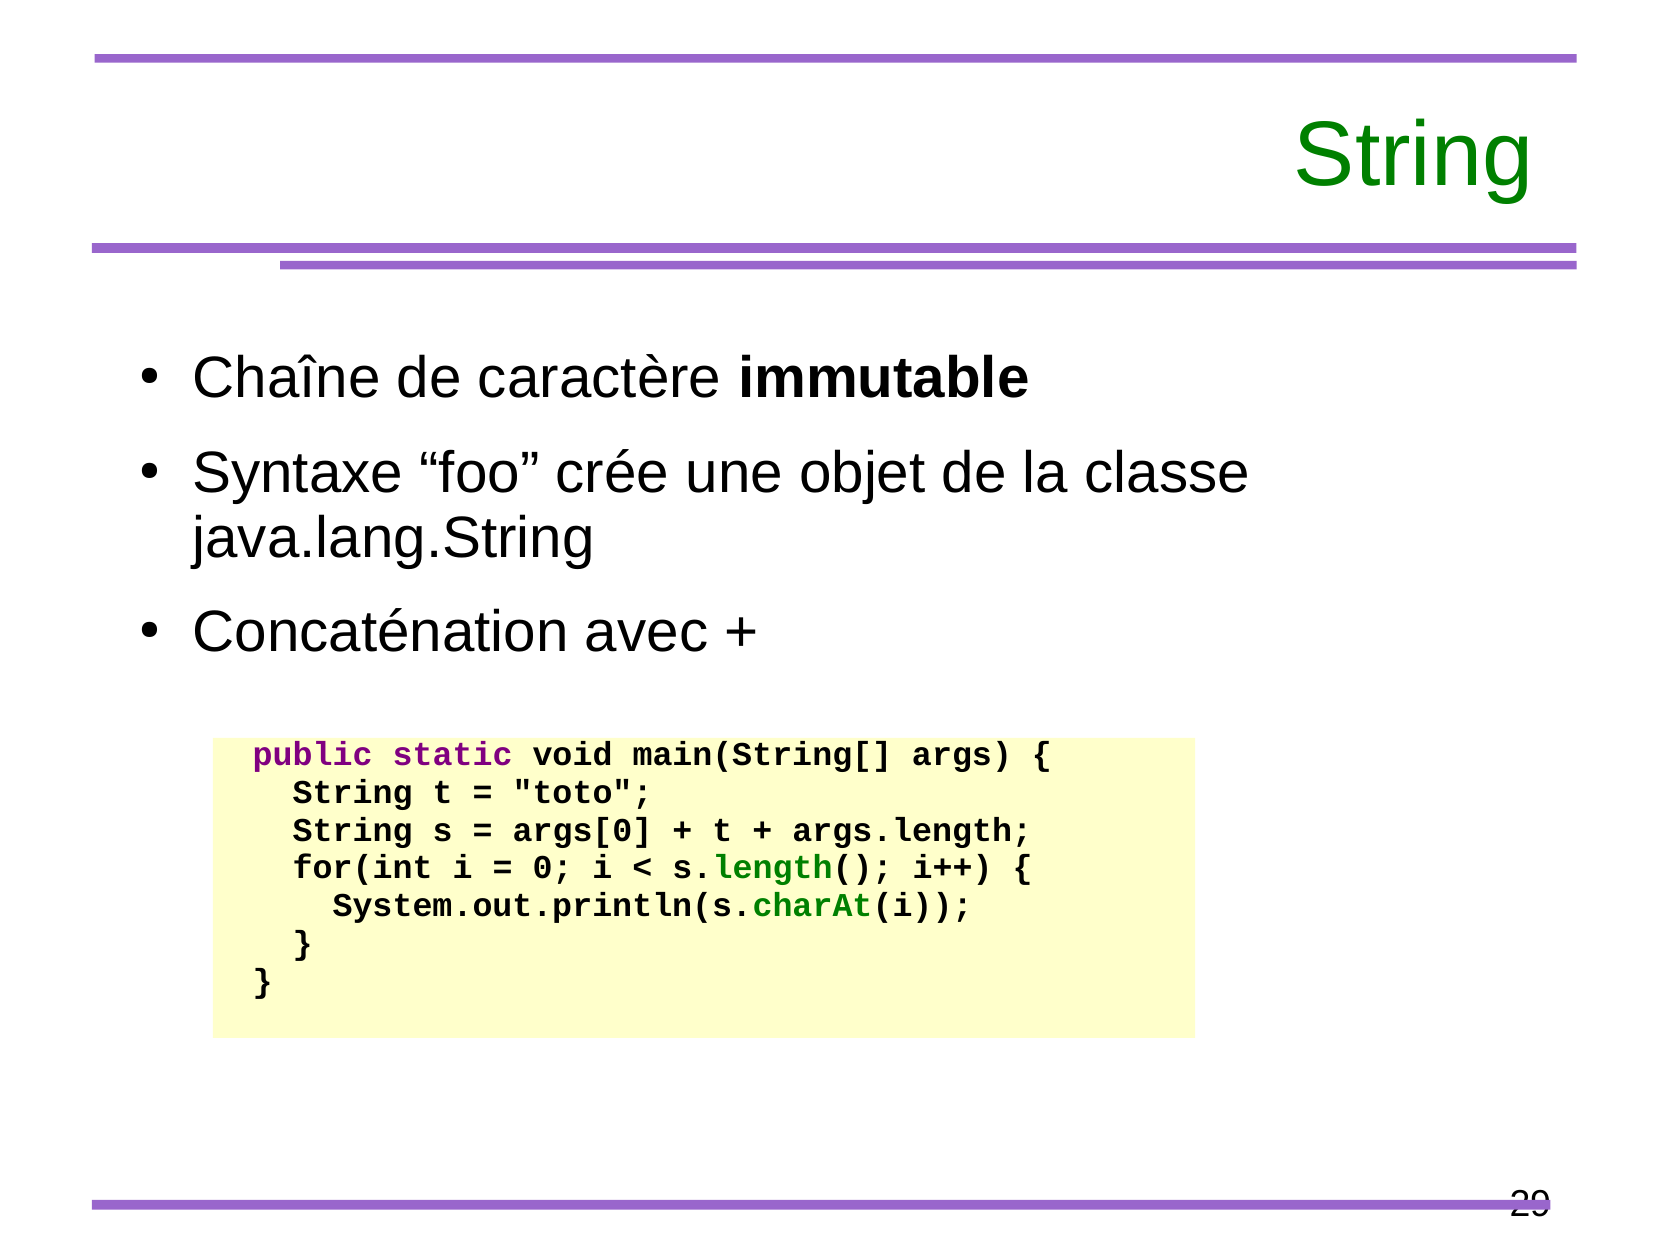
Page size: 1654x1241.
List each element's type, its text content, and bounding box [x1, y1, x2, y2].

text_box public static void main(String[] args) { String t = "toto"; String s = args[0] + t + args.length; for(int i = 0; i < s.length(); i++) { System.out.println(s.charAt(i)); } } [212, 737, 1196, 1038]
list Chaîne de caractère immutable Syntaxe “foo” crée une objet de la classe java.lang.String Concaténation avec + [121, 344, 1534, 664]
title String [121, 49, 1534, 257]
